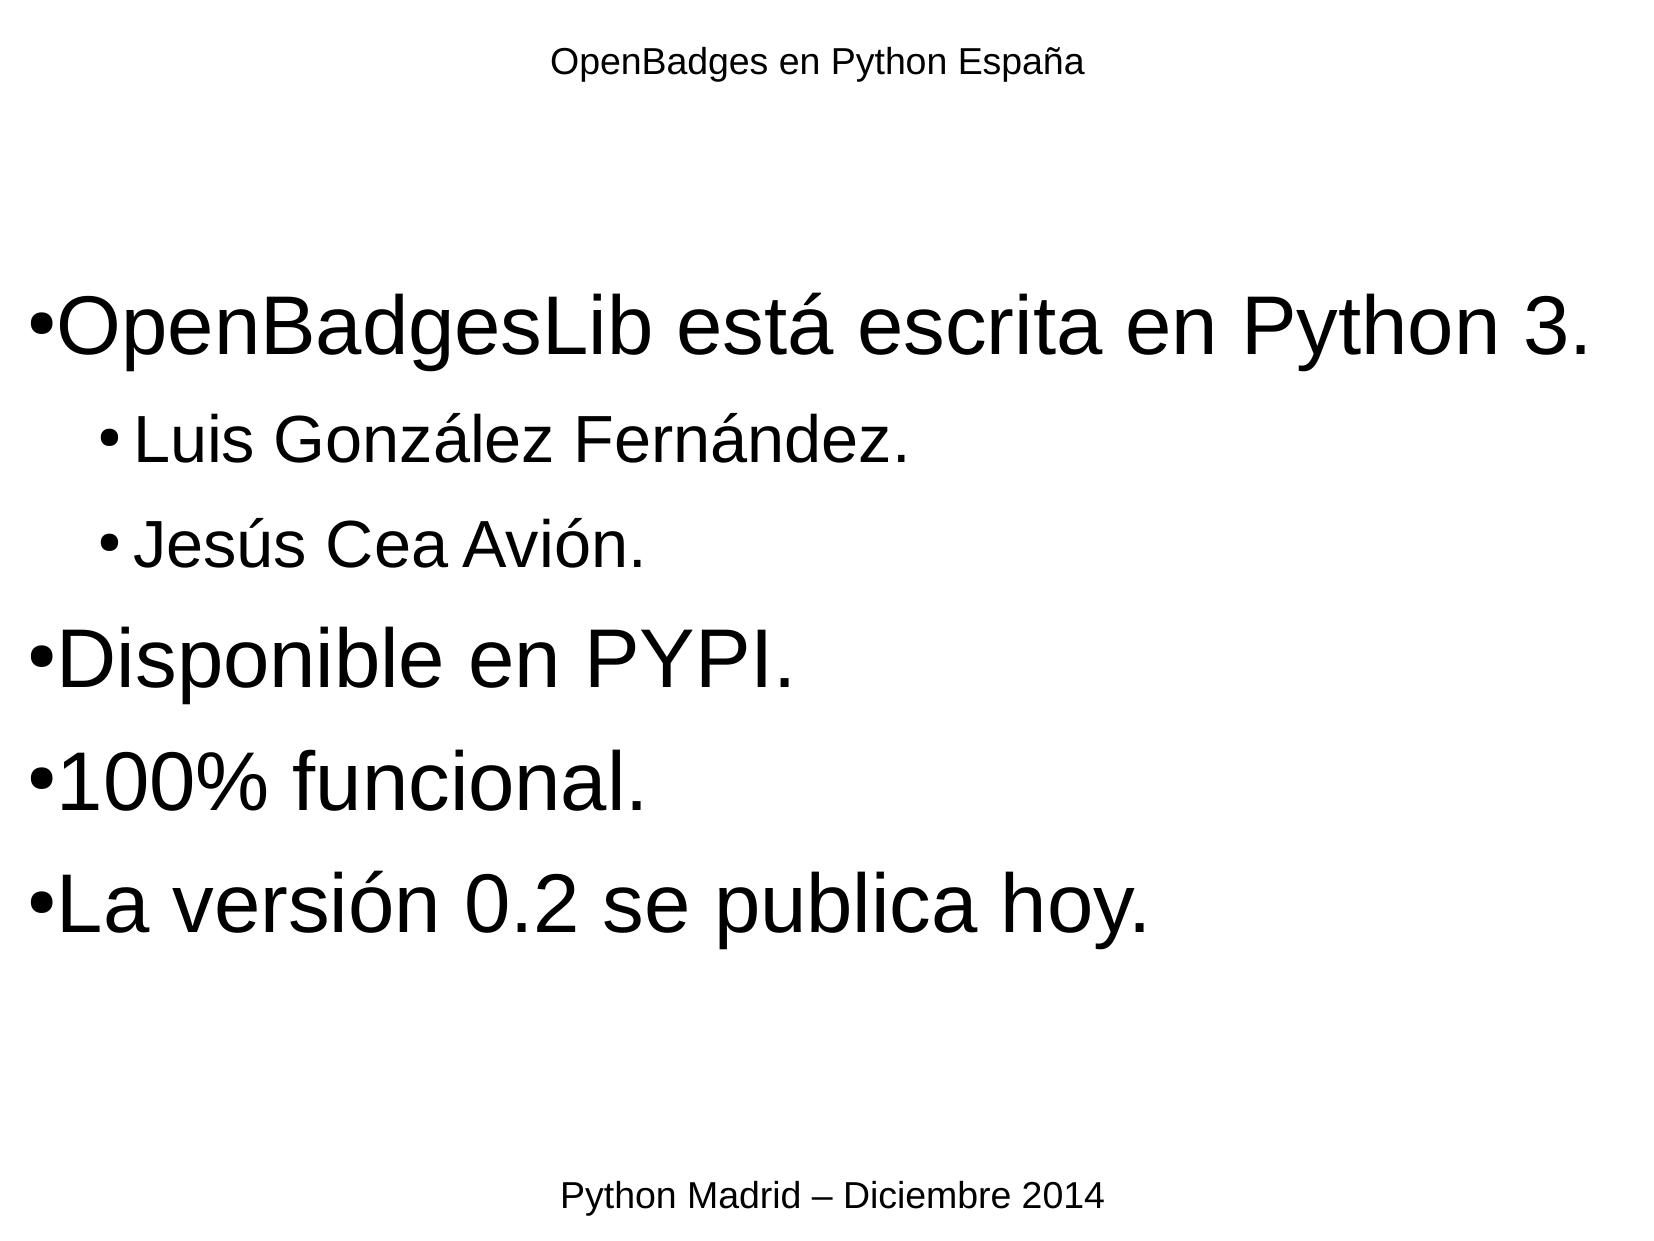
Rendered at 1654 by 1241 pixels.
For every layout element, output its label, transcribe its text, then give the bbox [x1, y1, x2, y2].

subtitle OpenBadgesLib está escrita en Python 3. Luis González Fernández. Jesús Cea Avión. Disponible en PYPI. 100% funcional. La versión 0.2 se publica hoy. [26, 91, 1621, 1201]
text_box Python Madrid – Diciembre 2014 [30, 1166, 1636, 1224]
text_box OpenBadges en Python España [15, 33, 1621, 91]
